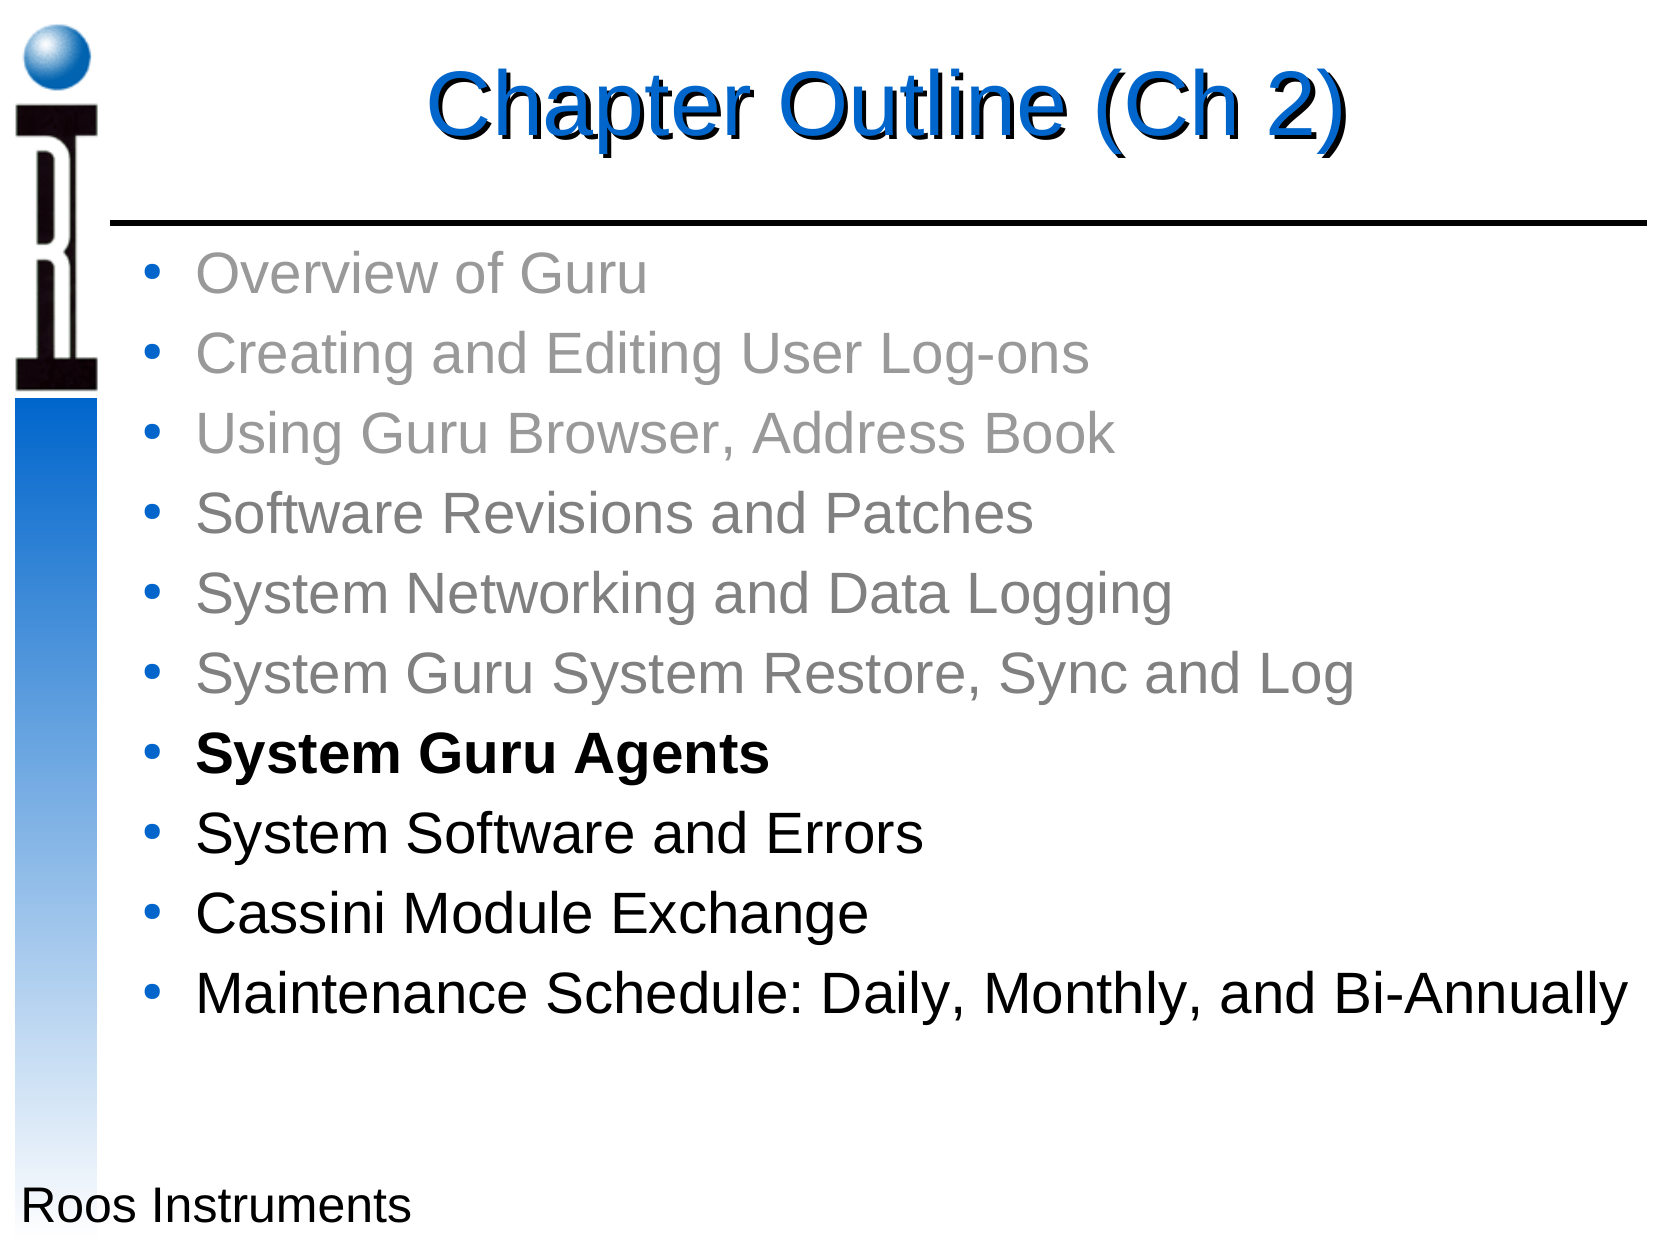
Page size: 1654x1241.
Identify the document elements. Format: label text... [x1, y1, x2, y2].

title Chapter Outline (Ch 2) [121, 0, 1654, 208]
list Overview of Guru Creating and Editing User Log-ons Using Guru Browser, Address Book Software Revisions and Patches System Networking and Data Logging System Guru System Restore, Sync and Log System Guru Agents System Software and Errors Cassini Module Exchange Maintenance Schedule: Daily, Monthly, and Bi-Annually [124, 240, 1654, 1104]
picture [11, 20, 103, 398]
